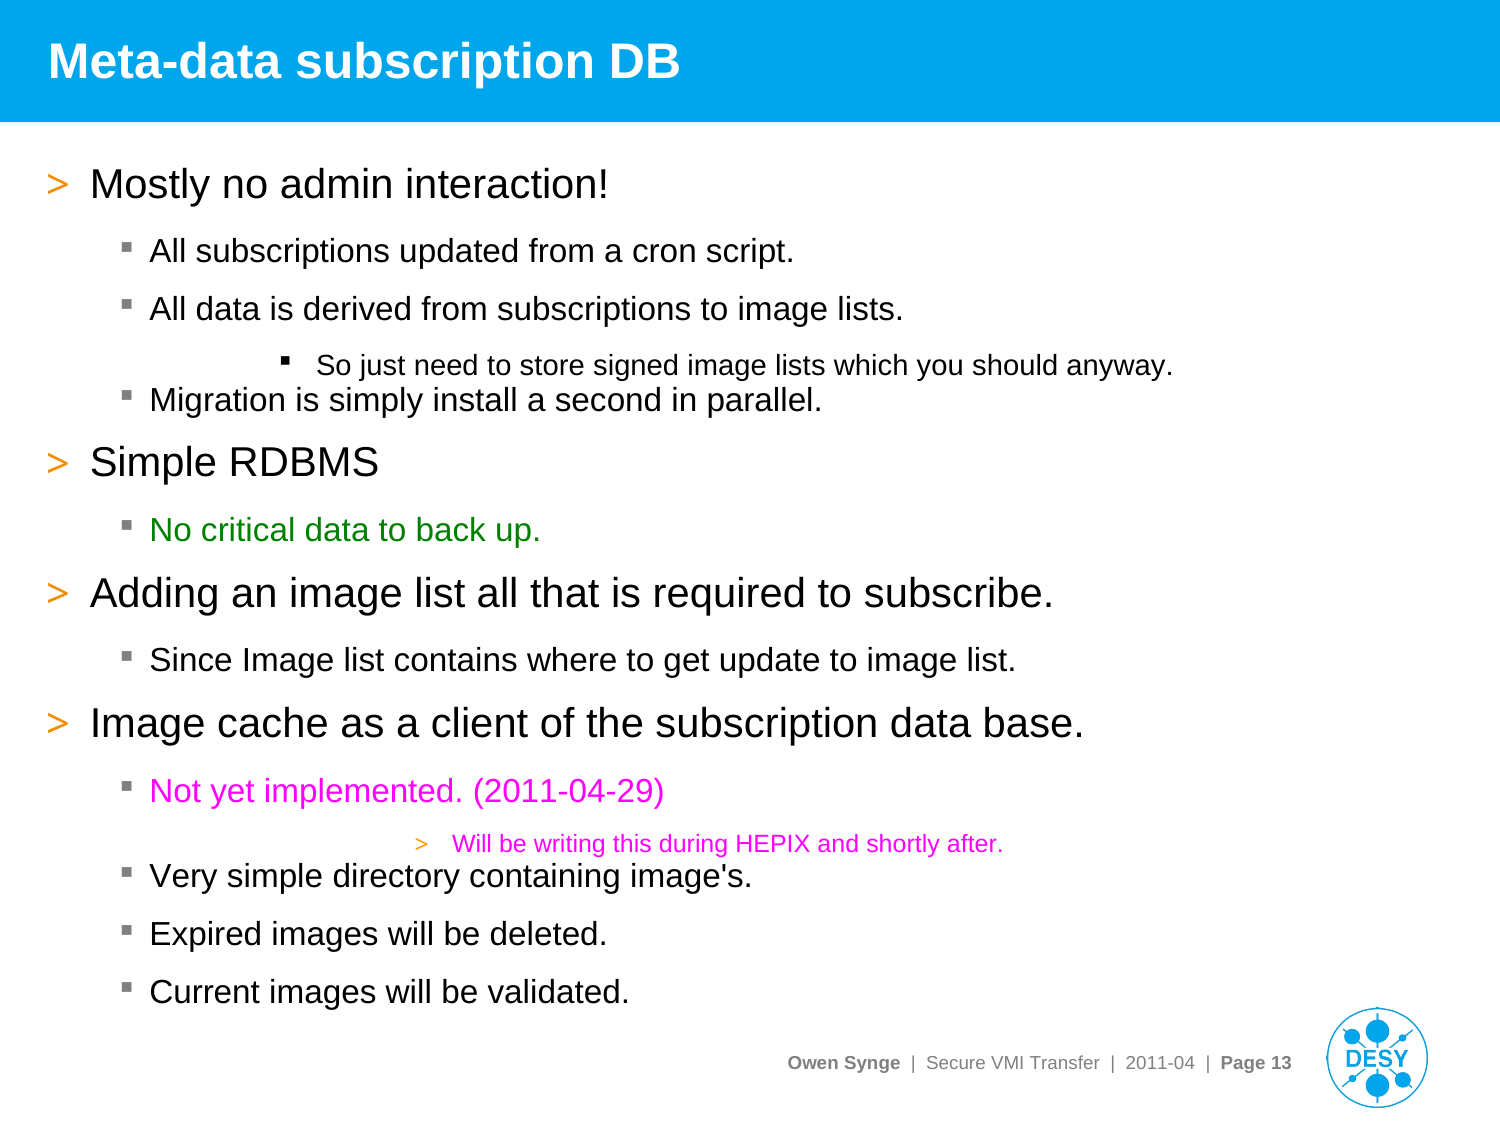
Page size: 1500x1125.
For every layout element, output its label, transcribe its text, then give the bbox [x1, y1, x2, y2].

list Mostly no admin interaction! All subscriptions updated from a cron script. All data is derived from subscriptions to image lists. So just need to store signed image lists which you should anyway. Migration is simply install a second in parallel. Simple RDBMS No critical data to back up. Adding an image list all that is required to subscribe. Since Image list contains where to get update to image list. Image cache as a client of the subscription data base. Not yet implemented. (2011-04-29) Will be writing this during HEPIX and shortly after. Very simple directory containing image's. Expired images will be deleted. Current images will be validated. [46, 160, 1444, 1011]
picture [1326, 1011, 1428, 1108]
title Meta-data subscription DB [47, 24, 1446, 99]
